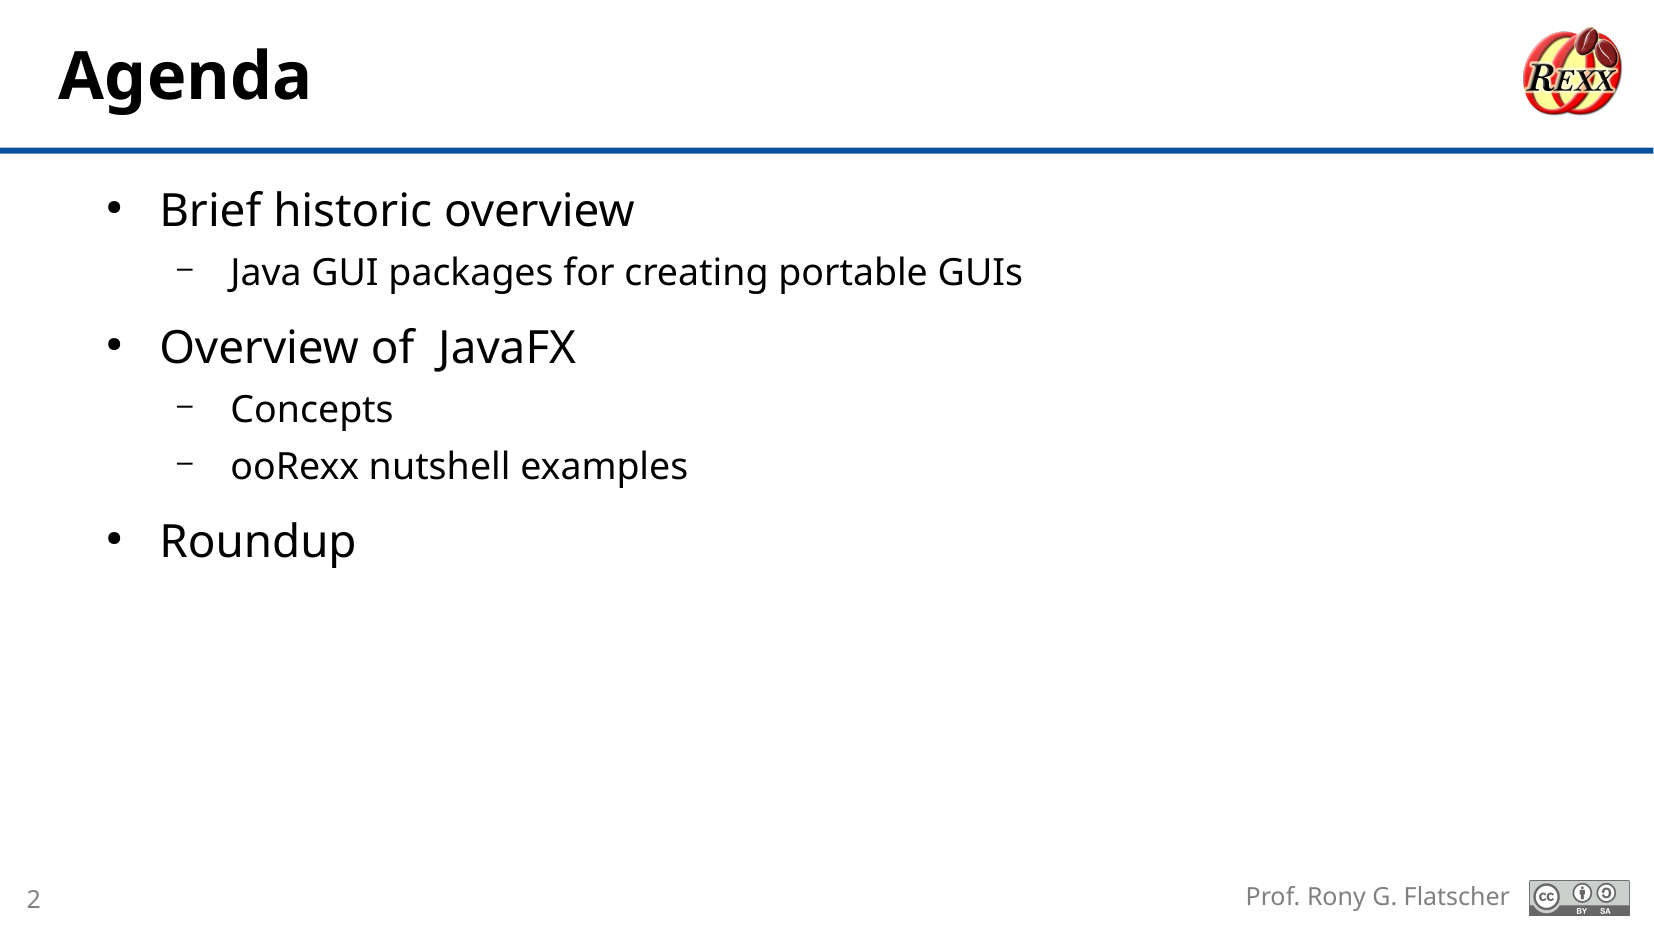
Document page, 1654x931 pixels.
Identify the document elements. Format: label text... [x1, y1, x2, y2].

list Brief historic overview Java GUI packages for creating portable GUIs Overview of JavaFX Concepts ooRexx nutshell examples Roundup [88, 177, 1577, 857]
title Agenda [0, 0, 1625, 148]
